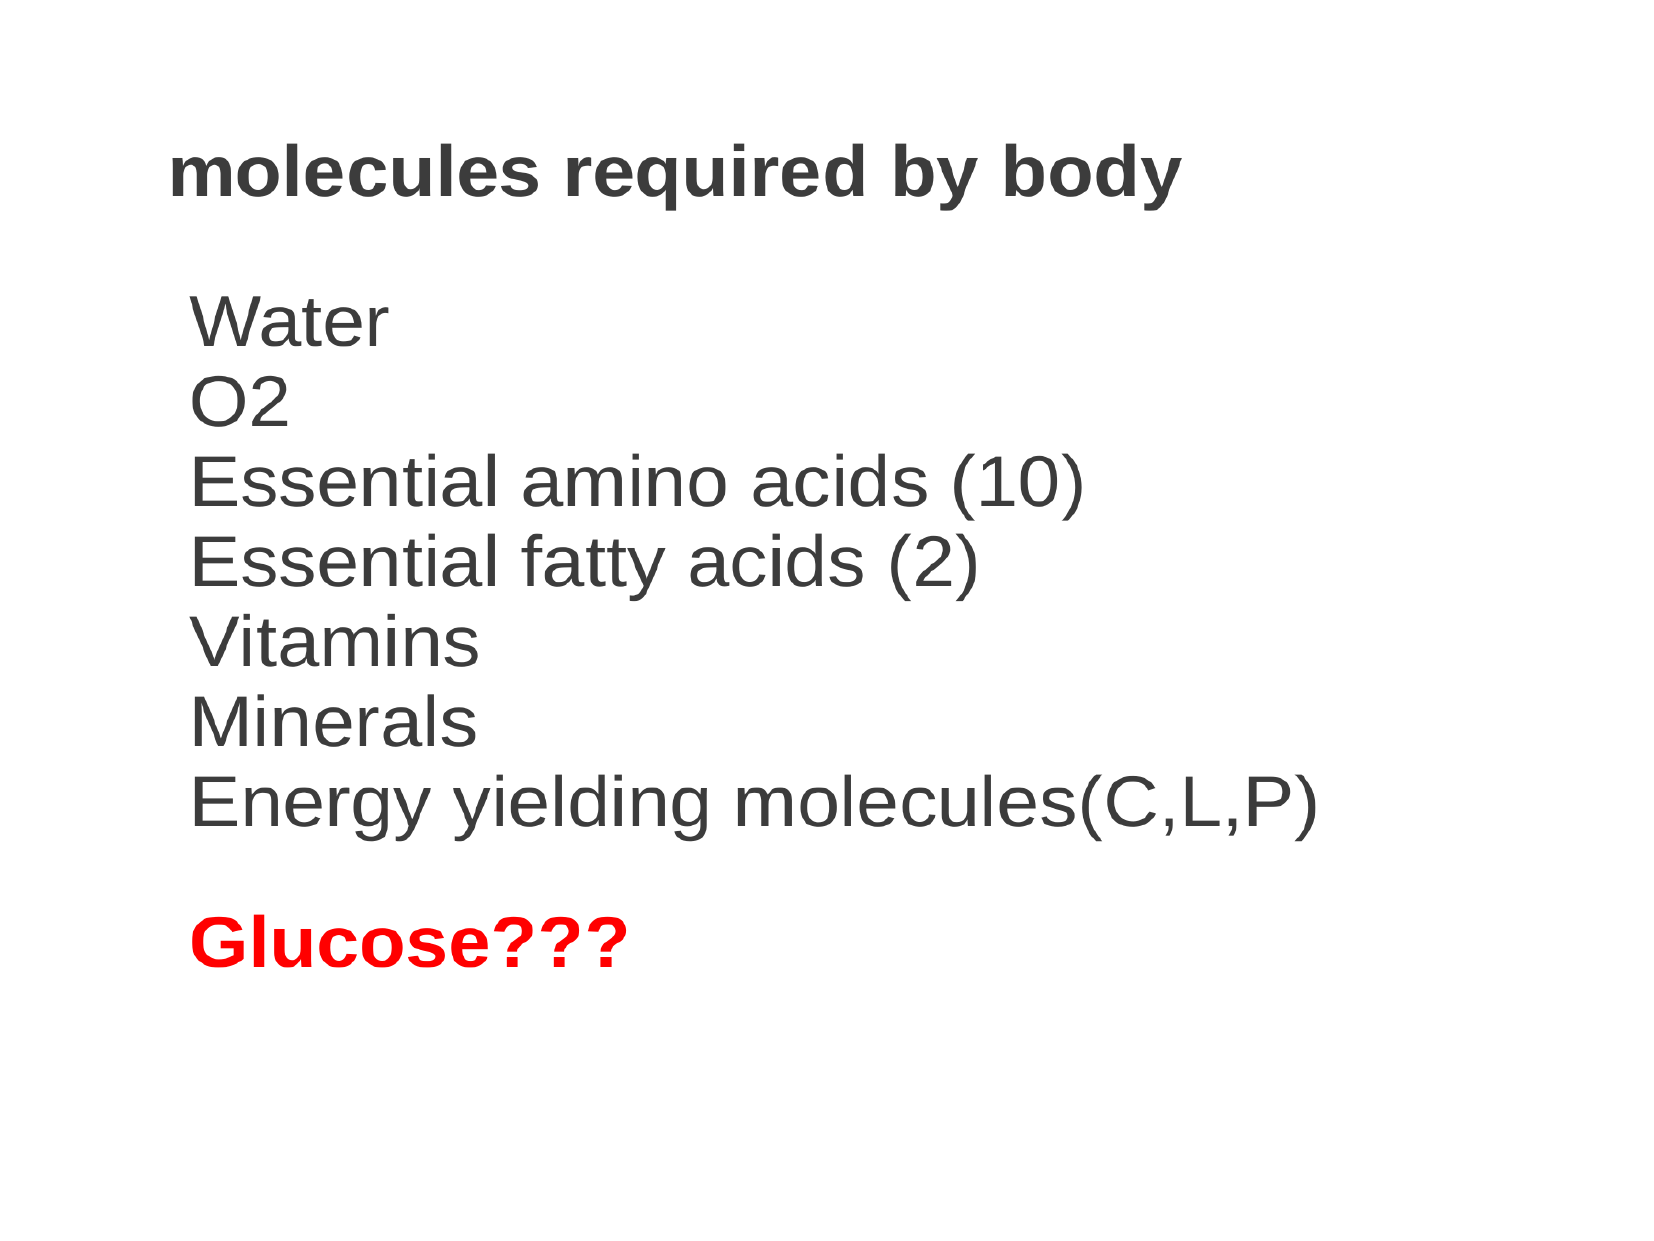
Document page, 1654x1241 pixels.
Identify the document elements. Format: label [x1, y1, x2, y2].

picture [56, 61, 1577, 1129]
